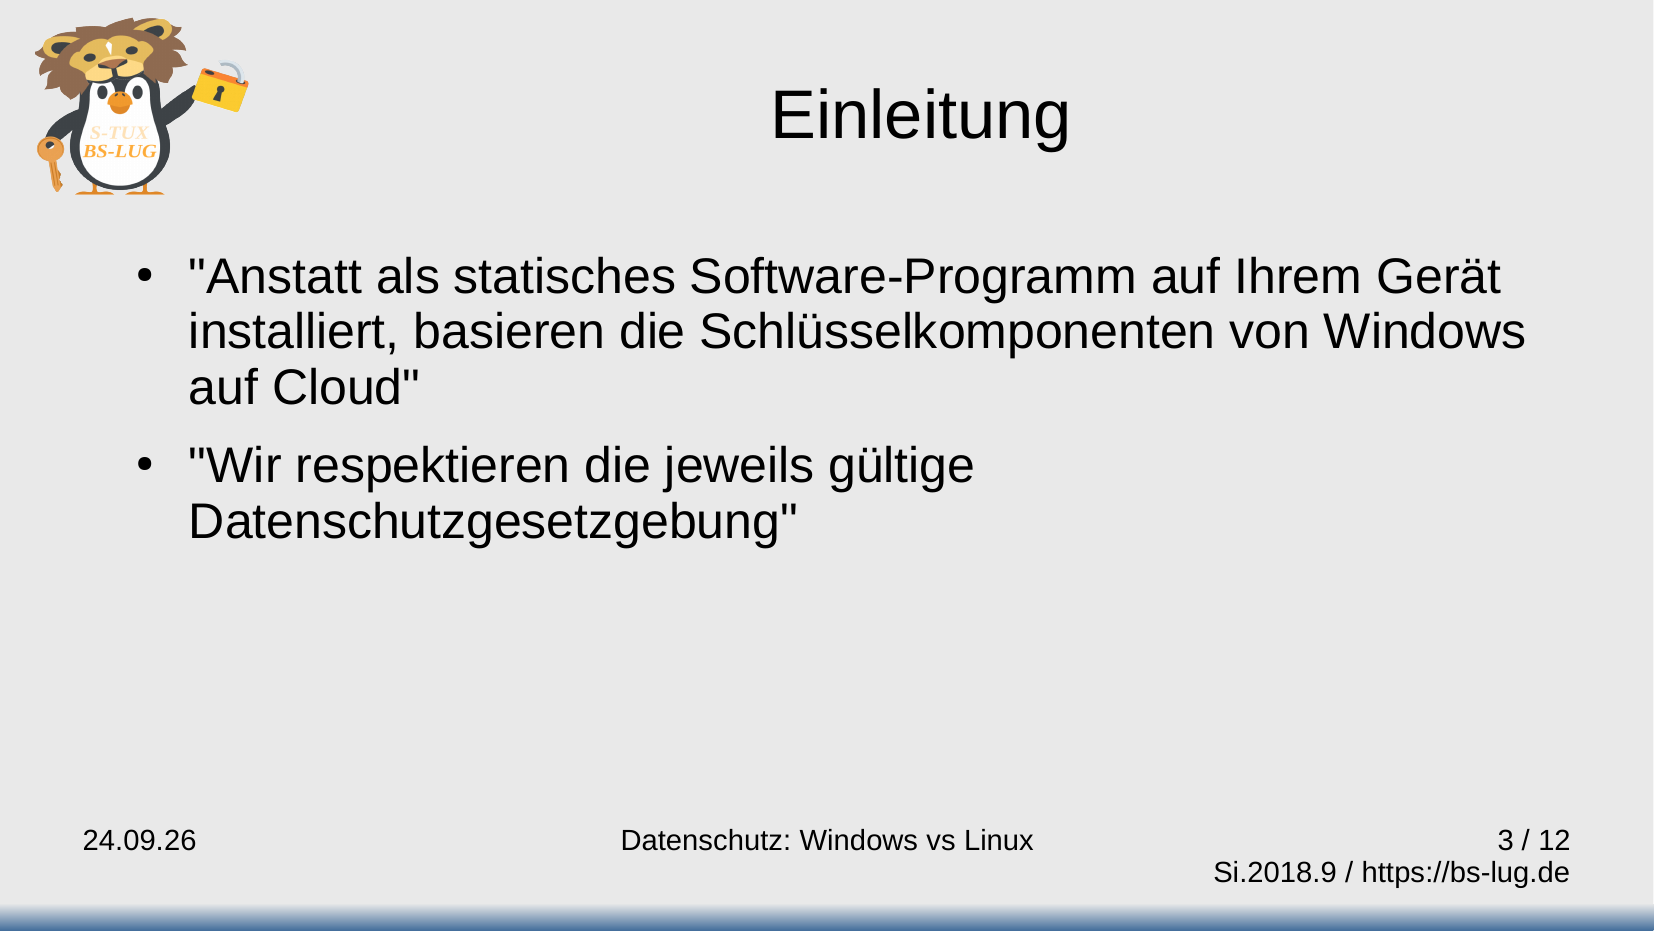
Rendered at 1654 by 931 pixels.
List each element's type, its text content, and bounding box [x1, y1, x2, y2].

title Einleitung [271, 37, 1571, 193]
picture [35, 17, 249, 211]
list "Anstatt als statisches Software-Programm auf Ihrem Gerät installiert, basieren die Schlüsselkomponenten von Windows auf Cloud" "Wir respektieren die jeweils gültige Datenschutzgesetzgebung" [118, 248, 1571, 758]
